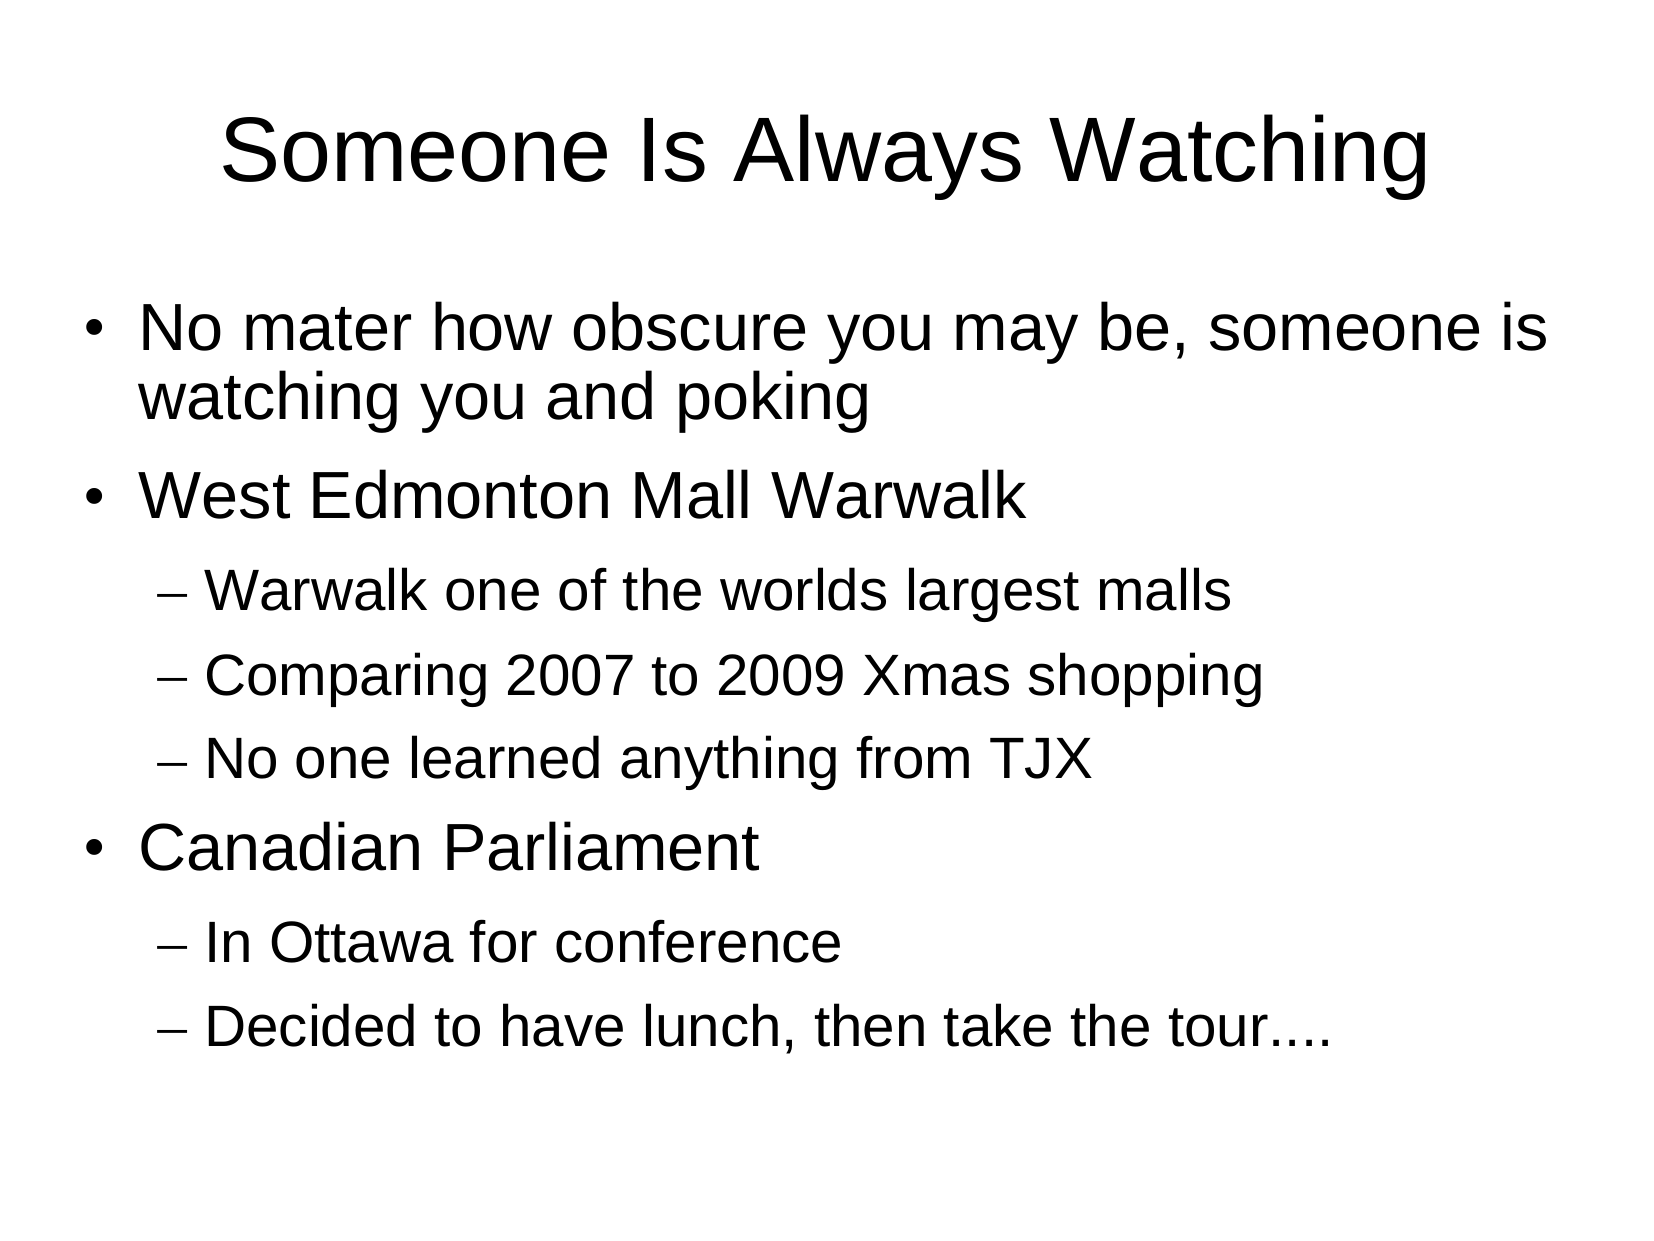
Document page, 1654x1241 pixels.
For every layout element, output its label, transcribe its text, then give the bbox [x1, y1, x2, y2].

title Someone Is Always Watching [82, 49, 1571, 257]
list No mater how obscure you may be, someone is watching you and poking West Edmonton Mall Warwalk Warwalk one of the worlds largest malls Comparing 2007 to 2009 Xmas shopping No one learned anything from TJX Canadian Parliament In Ottawa for conference Decided to have lunch, then take the tour.... [82, 290, 1571, 1109]
